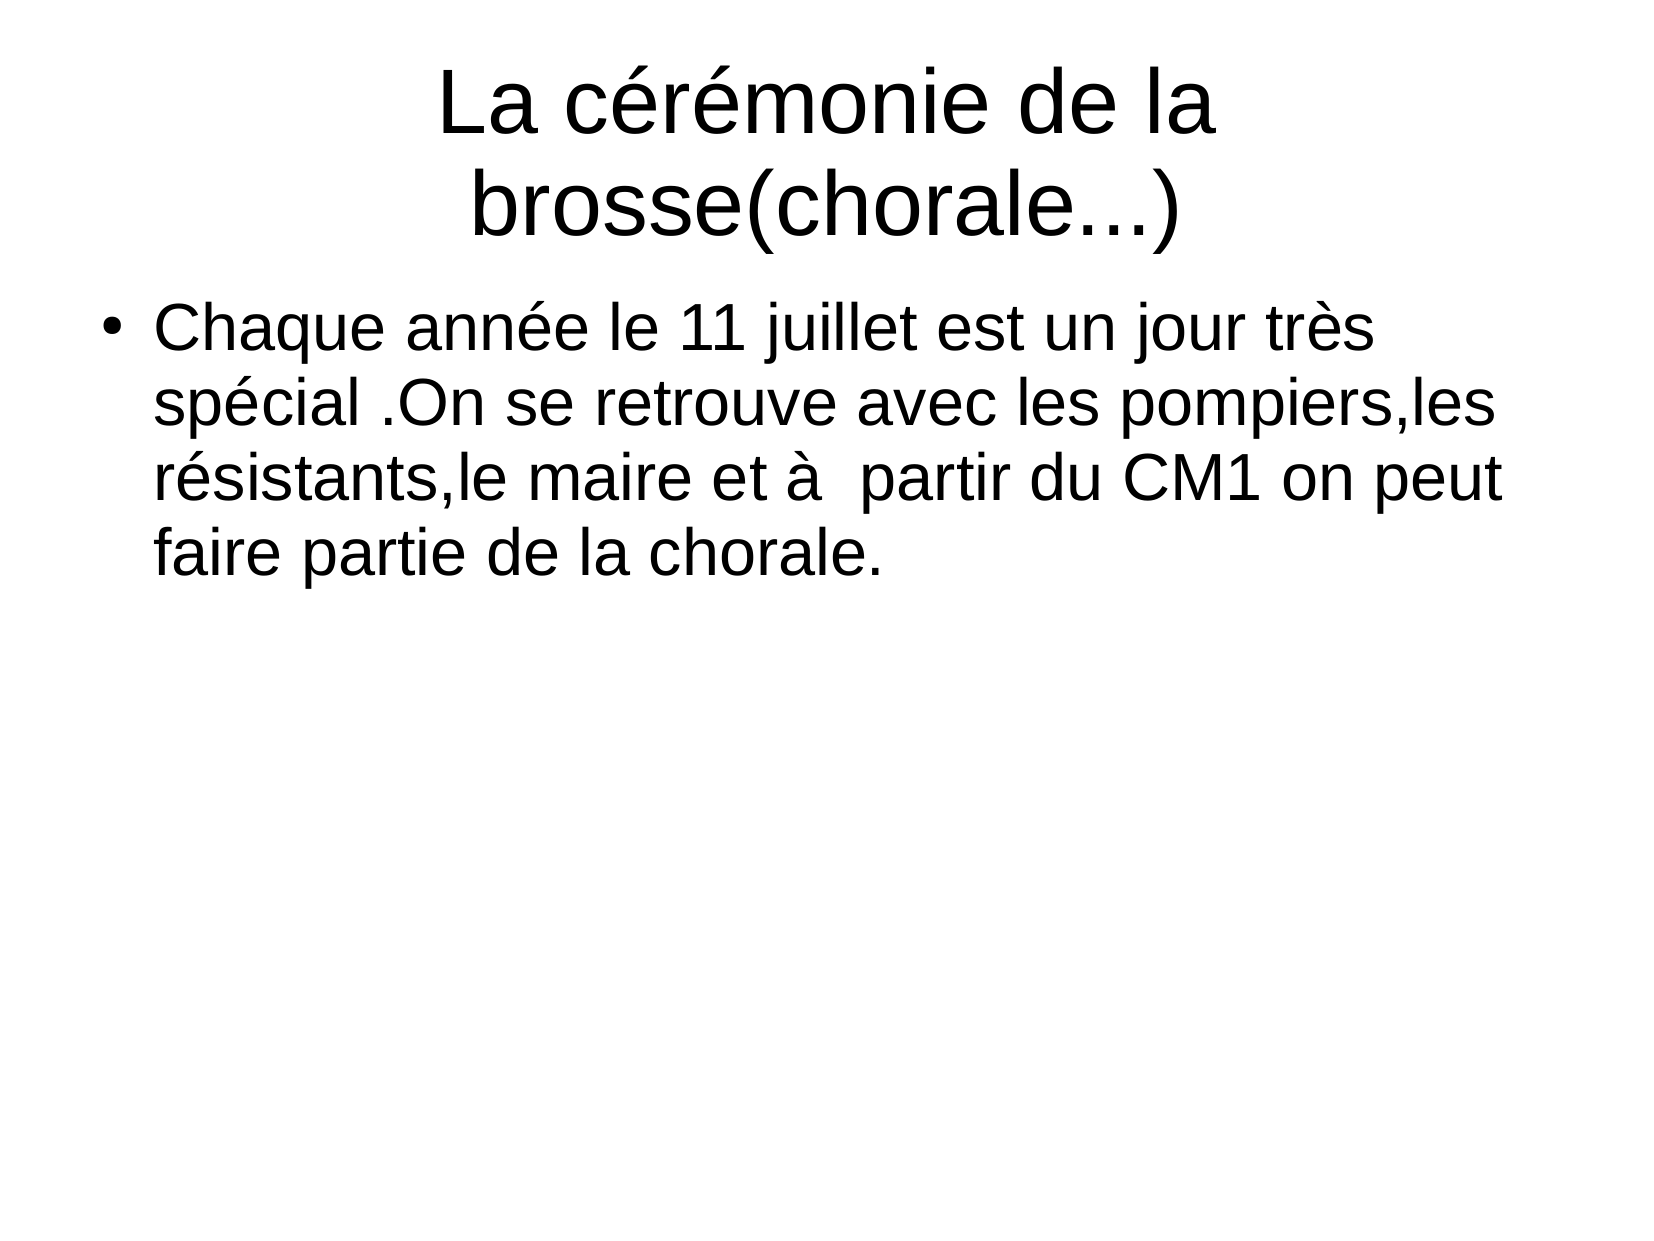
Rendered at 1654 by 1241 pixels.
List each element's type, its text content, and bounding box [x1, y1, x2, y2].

title La cérémonie de la brosse(chorale...) [82, 49, 1571, 257]
list Chaque année le 11 juillet est un jour très spécial .On se retrouve avec les pompiers,les résistants,le maire et à partir du CM1 on peut faire partie de la chorale. [82, 290, 1571, 1010]
